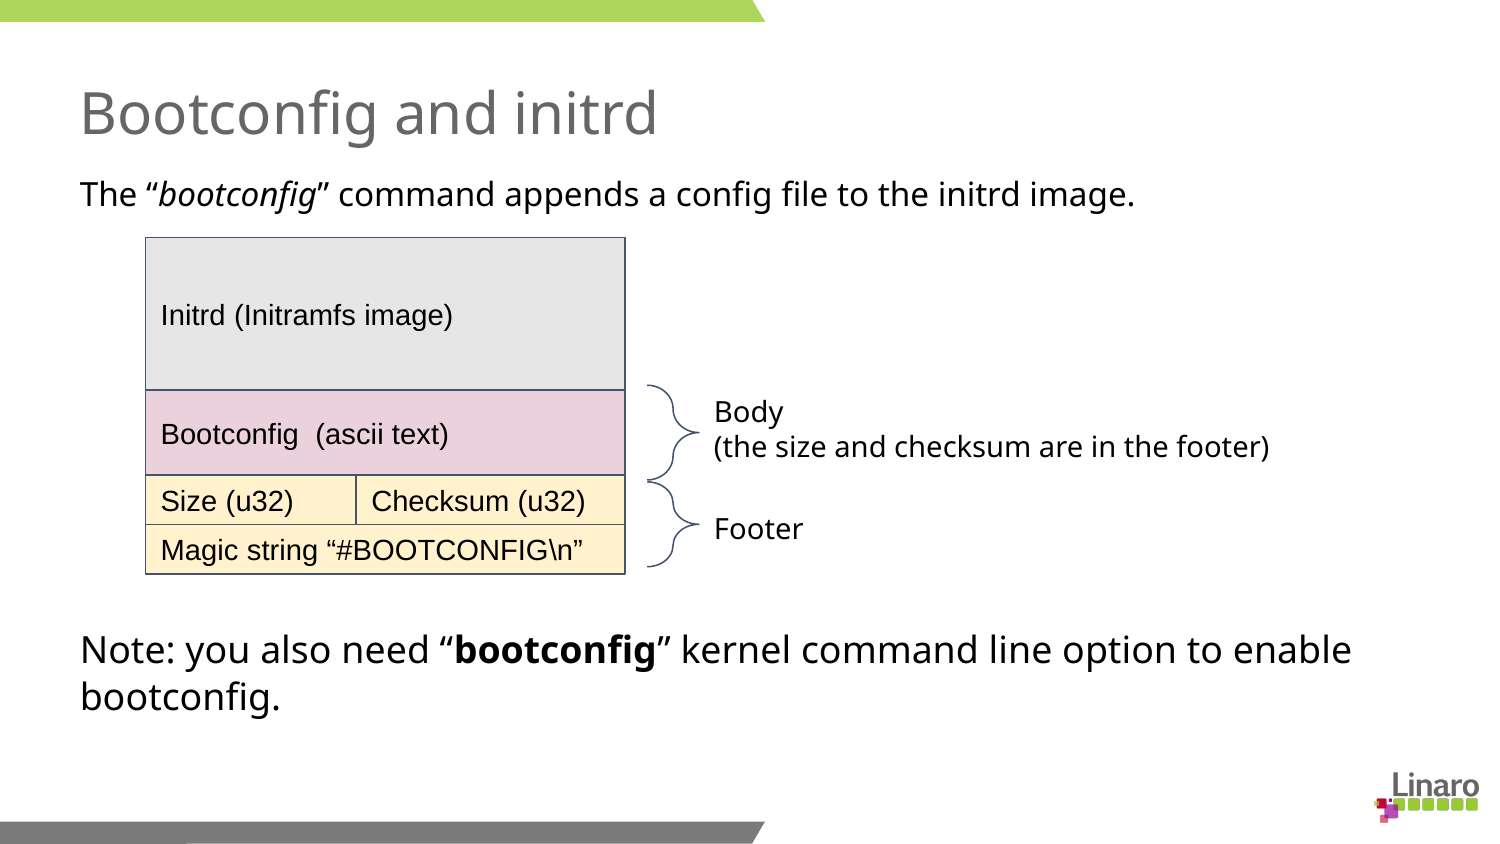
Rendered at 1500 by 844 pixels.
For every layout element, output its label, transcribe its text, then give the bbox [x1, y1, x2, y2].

text_box Bootconfig (ascii text) [145, 390, 625, 474]
text_box Body (the size and checksum are in the footer) [698, 378, 1321, 437]
text_box Initrd (Initramfs image) [145, 237, 625, 390]
picture [1372, 770, 1481, 825]
text_box Checksum (u32) [356, 474, 625, 524]
text_box Magic string “#BOOTCONFIG\n” [145, 524, 625, 574]
text_box Size (u32) [145, 474, 356, 524]
text_box Footer [698, 495, 847, 554]
list The “bootconfig” command appends a config file to the initrd image. Note: you also need “bootconfig” kernel command line option to enable bootconfig. [73, 162, 1427, 798]
title Bootconfig and initrd [73, 59, 1427, 162]
